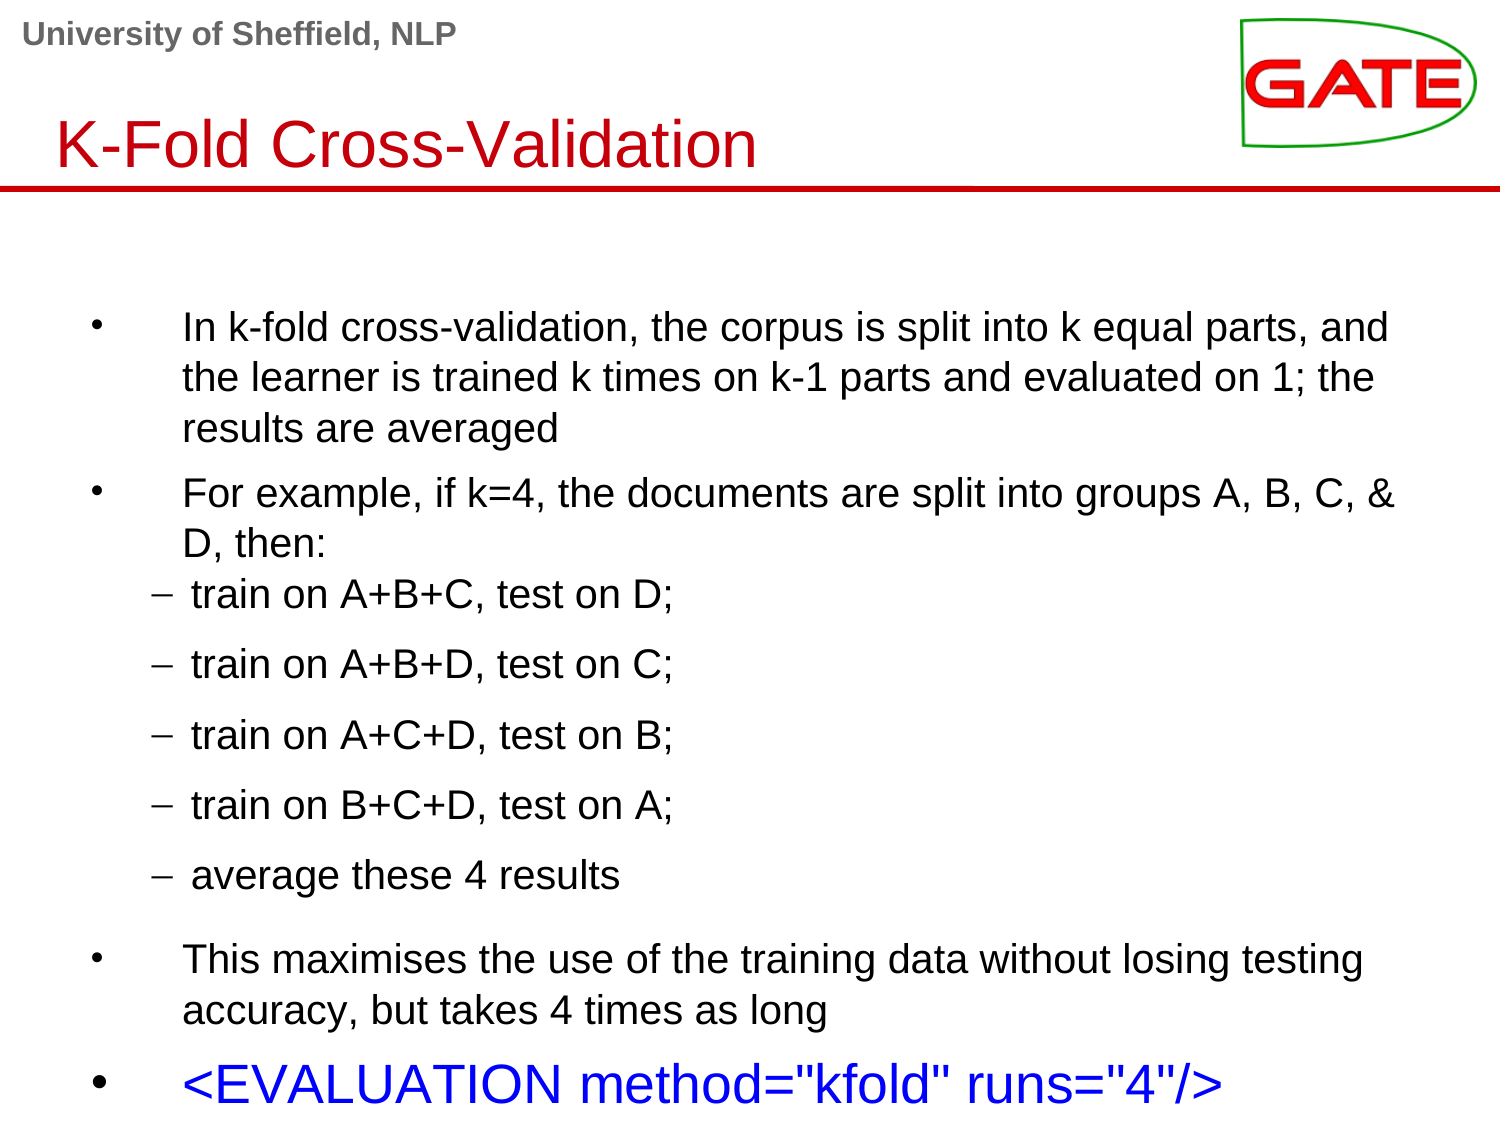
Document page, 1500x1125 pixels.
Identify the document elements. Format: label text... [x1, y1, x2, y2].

list In k-fold cross-validation, the corpus is split into k equal parts, and the learner is trained k times on k-1 parts and evaluated on 1; the results are averaged For example, if k=4, the documents are split into groups A, B, C, & D, then: train on A+B+C, test on D; train on A+B+D, test on C; train on A+C+D, test on B; train on B+C+D, test on A; average these 4 results This maximises the use of the training data without losing testing accuracy, but takes 4 times as long <EVALUATION method="kfold" runs="4"/> [74, 290, 1424, 1125]
picture [1240, 18, 1477, 148]
title K-Fold Cross-Validation [41, 37, 1390, 253]
